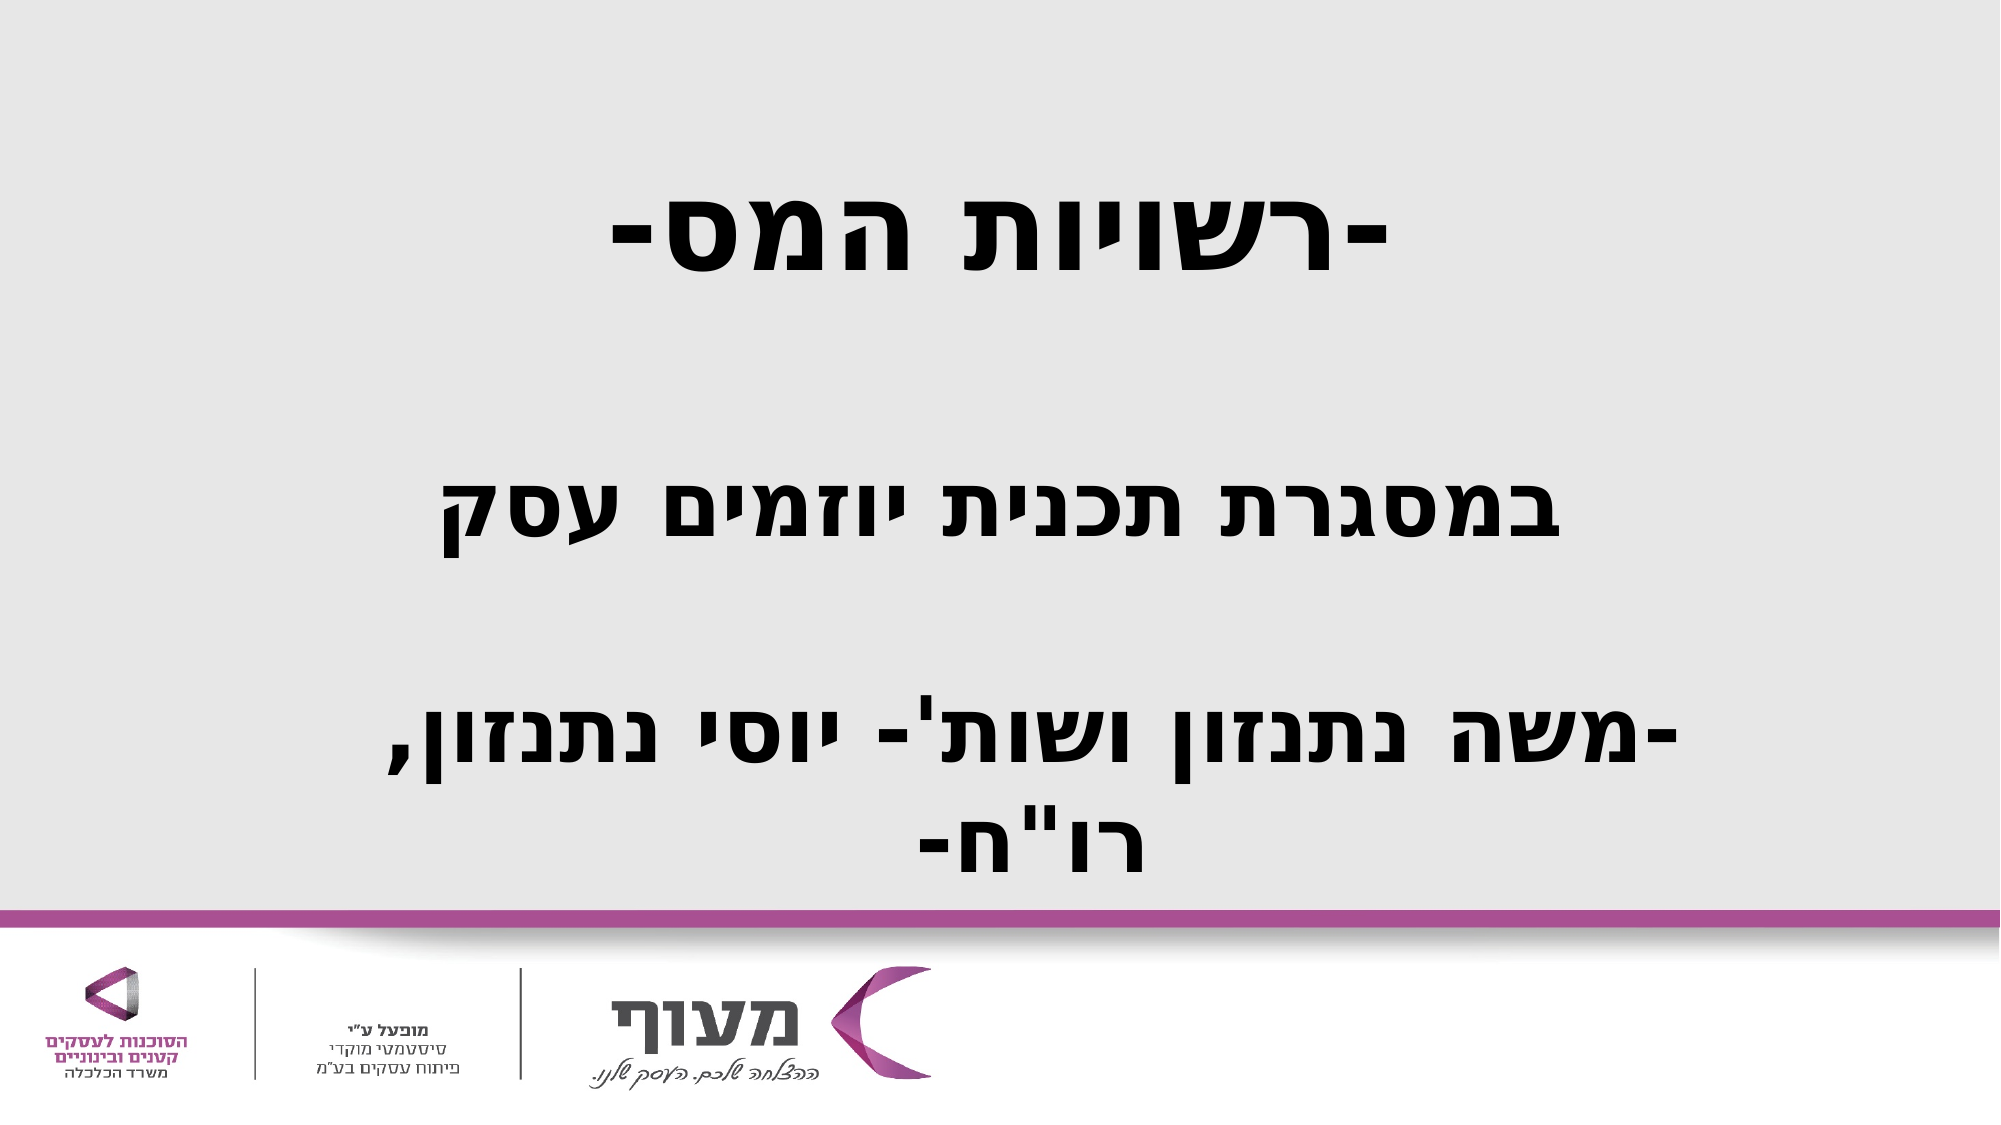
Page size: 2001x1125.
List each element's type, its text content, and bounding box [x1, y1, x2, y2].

text_box -משה נתנזון ושות'- יוסי נתנזון, רו"ח- [236, 663, 1831, 899]
picture [0, 0, 2000, 1125]
text_box -רשויות המס- במסגרת תכנית יוזמים עסק [296, 137, 1704, 563]
